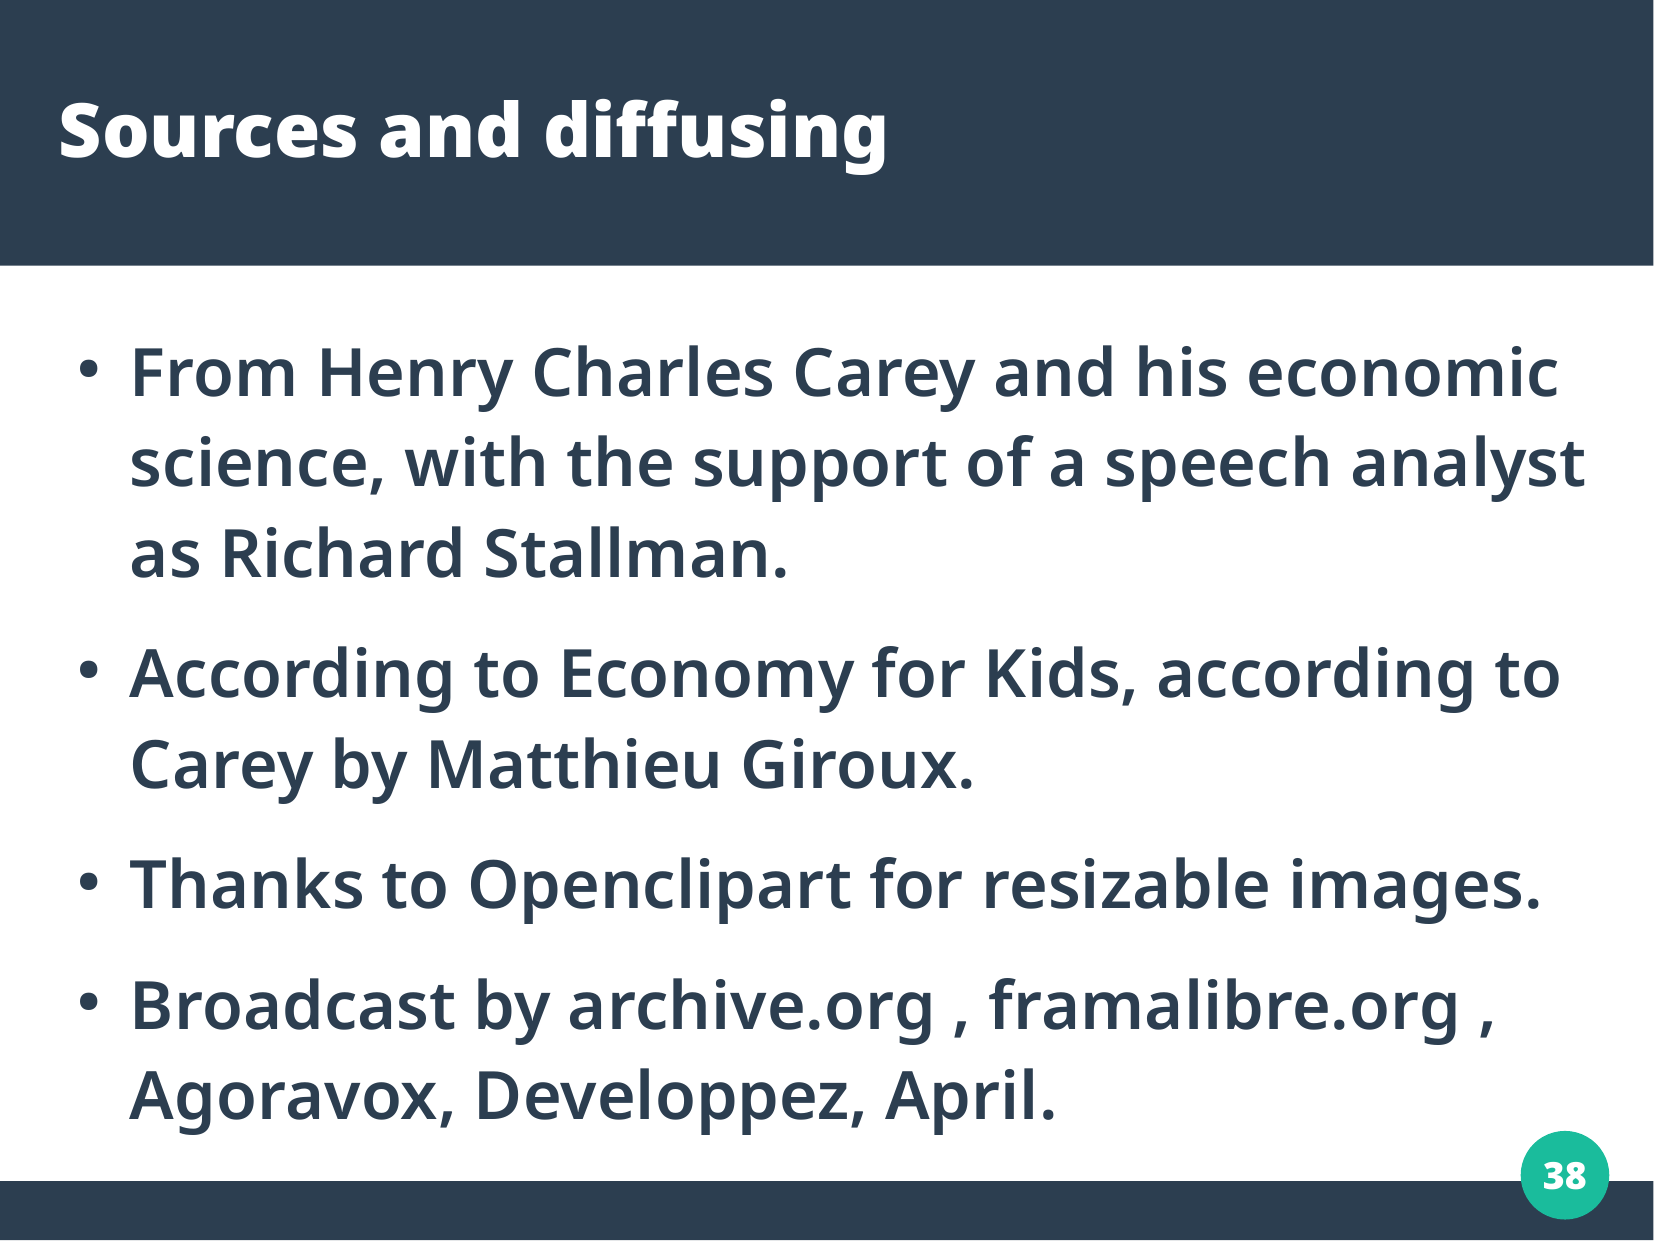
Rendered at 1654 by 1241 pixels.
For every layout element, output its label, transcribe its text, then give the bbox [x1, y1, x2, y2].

title Sources and diffusing [59, 49, 1595, 207]
list From Henry Charles Carey and his economic science, with the support of a speech analyst as Richard Stallman. According to Economy for Kids, according to Carey by Matthieu Giroux. Thanks to Openclipart for resizable images. Broadcast by archive.org , framalibre.org , Agoravox, Developpez, April. [59, 324, 1595, 1152]
